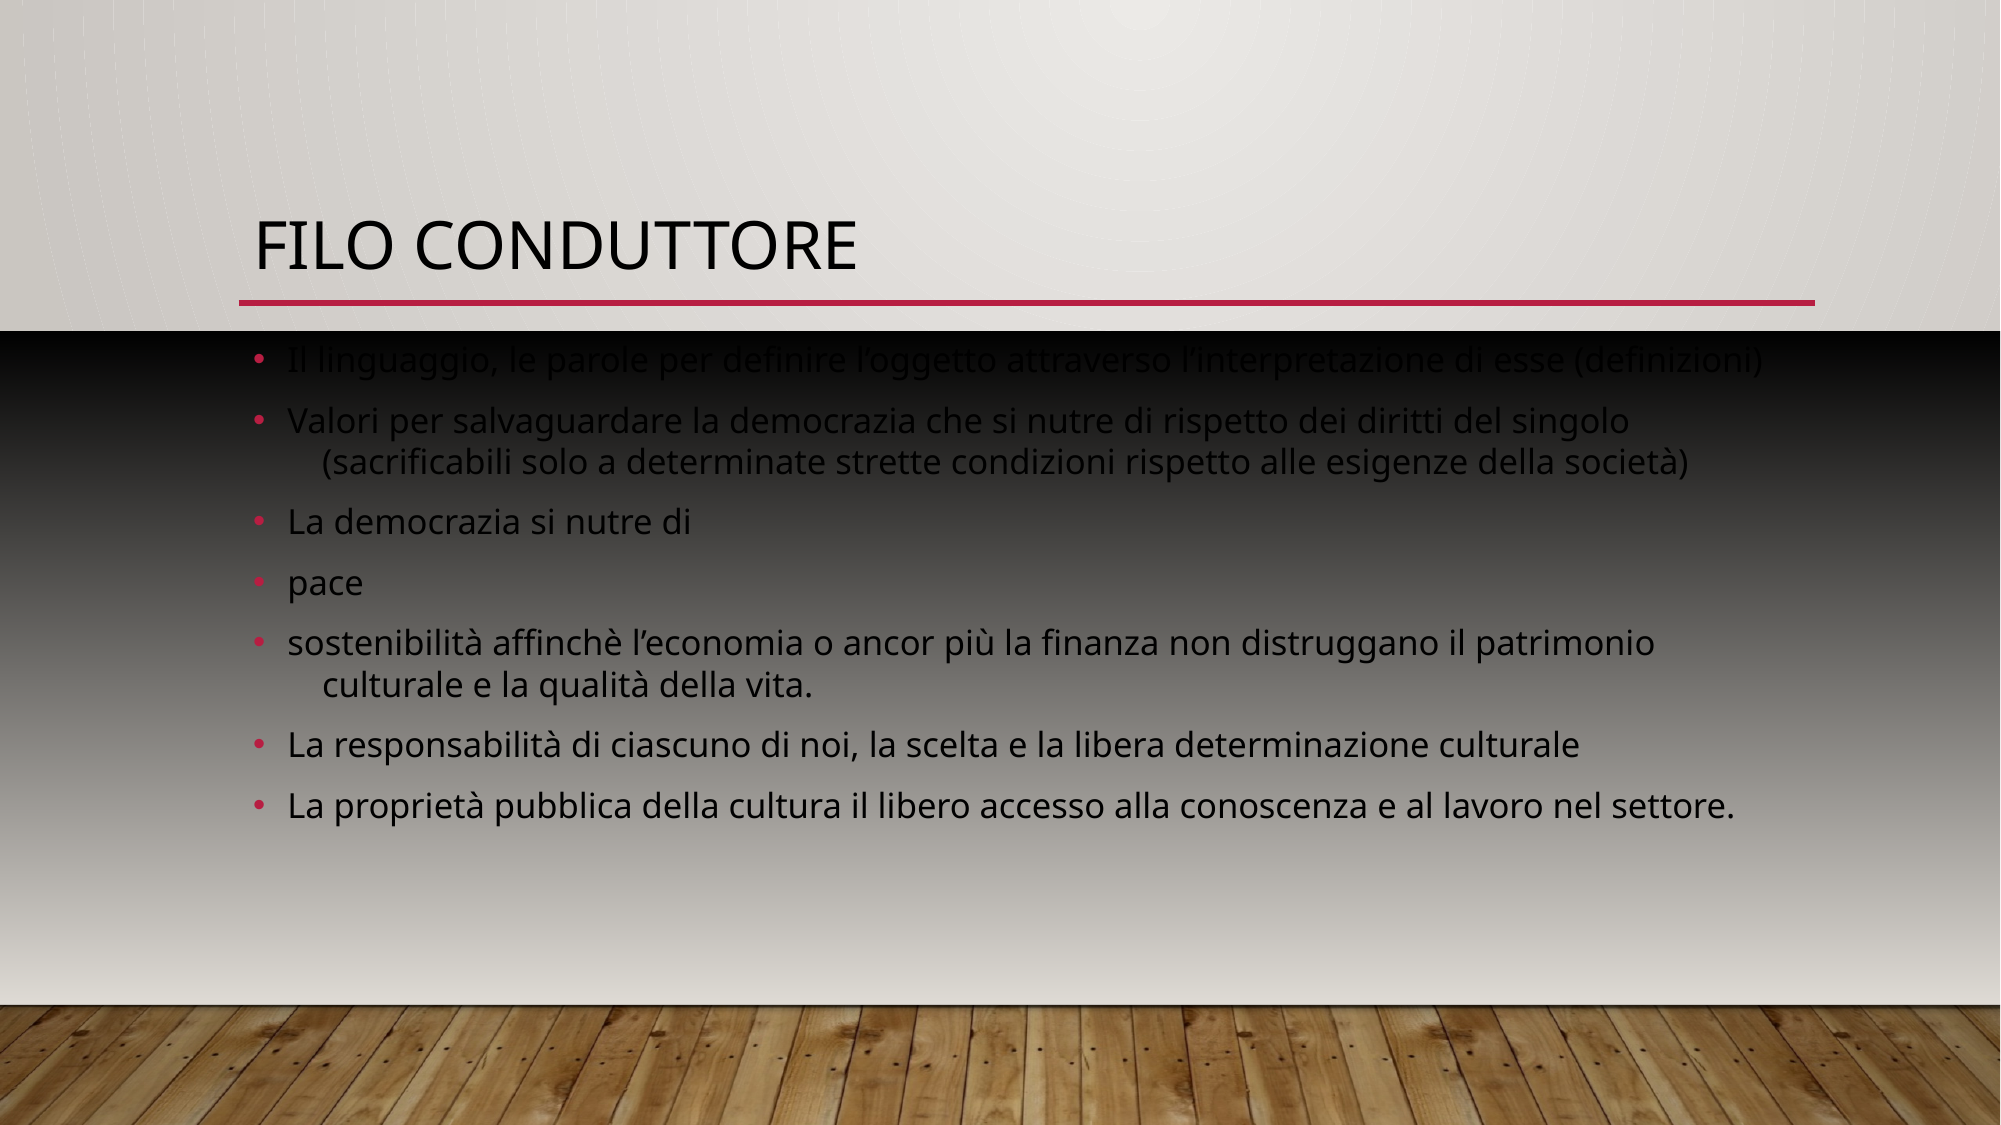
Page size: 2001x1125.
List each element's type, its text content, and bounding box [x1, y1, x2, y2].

title Filo conduttore [238, 131, 1814, 305]
list Il linguaggio, le parole per definire l’oggetto attraverso l’interpretazione di esse (definizioni) Valori per salvaguardare la democrazia che si nutre di rispetto dei diritti del singolo (sacrificabili solo a determinate strette condizioni rispetto alle esigenze della società) La democrazia si nutre di pace sostenibilità affinchè l’economia o ancor più la finanza non distruggano il patrimonio culturale e la qualità della vita. La responsabilità di ciascuno di noi, la scelta e la libera determinazione culturale La proprietà pubblica della cultura il libero accesso alla conoscenza e al lavoro nel settore. [238, 330, 1814, 897]
